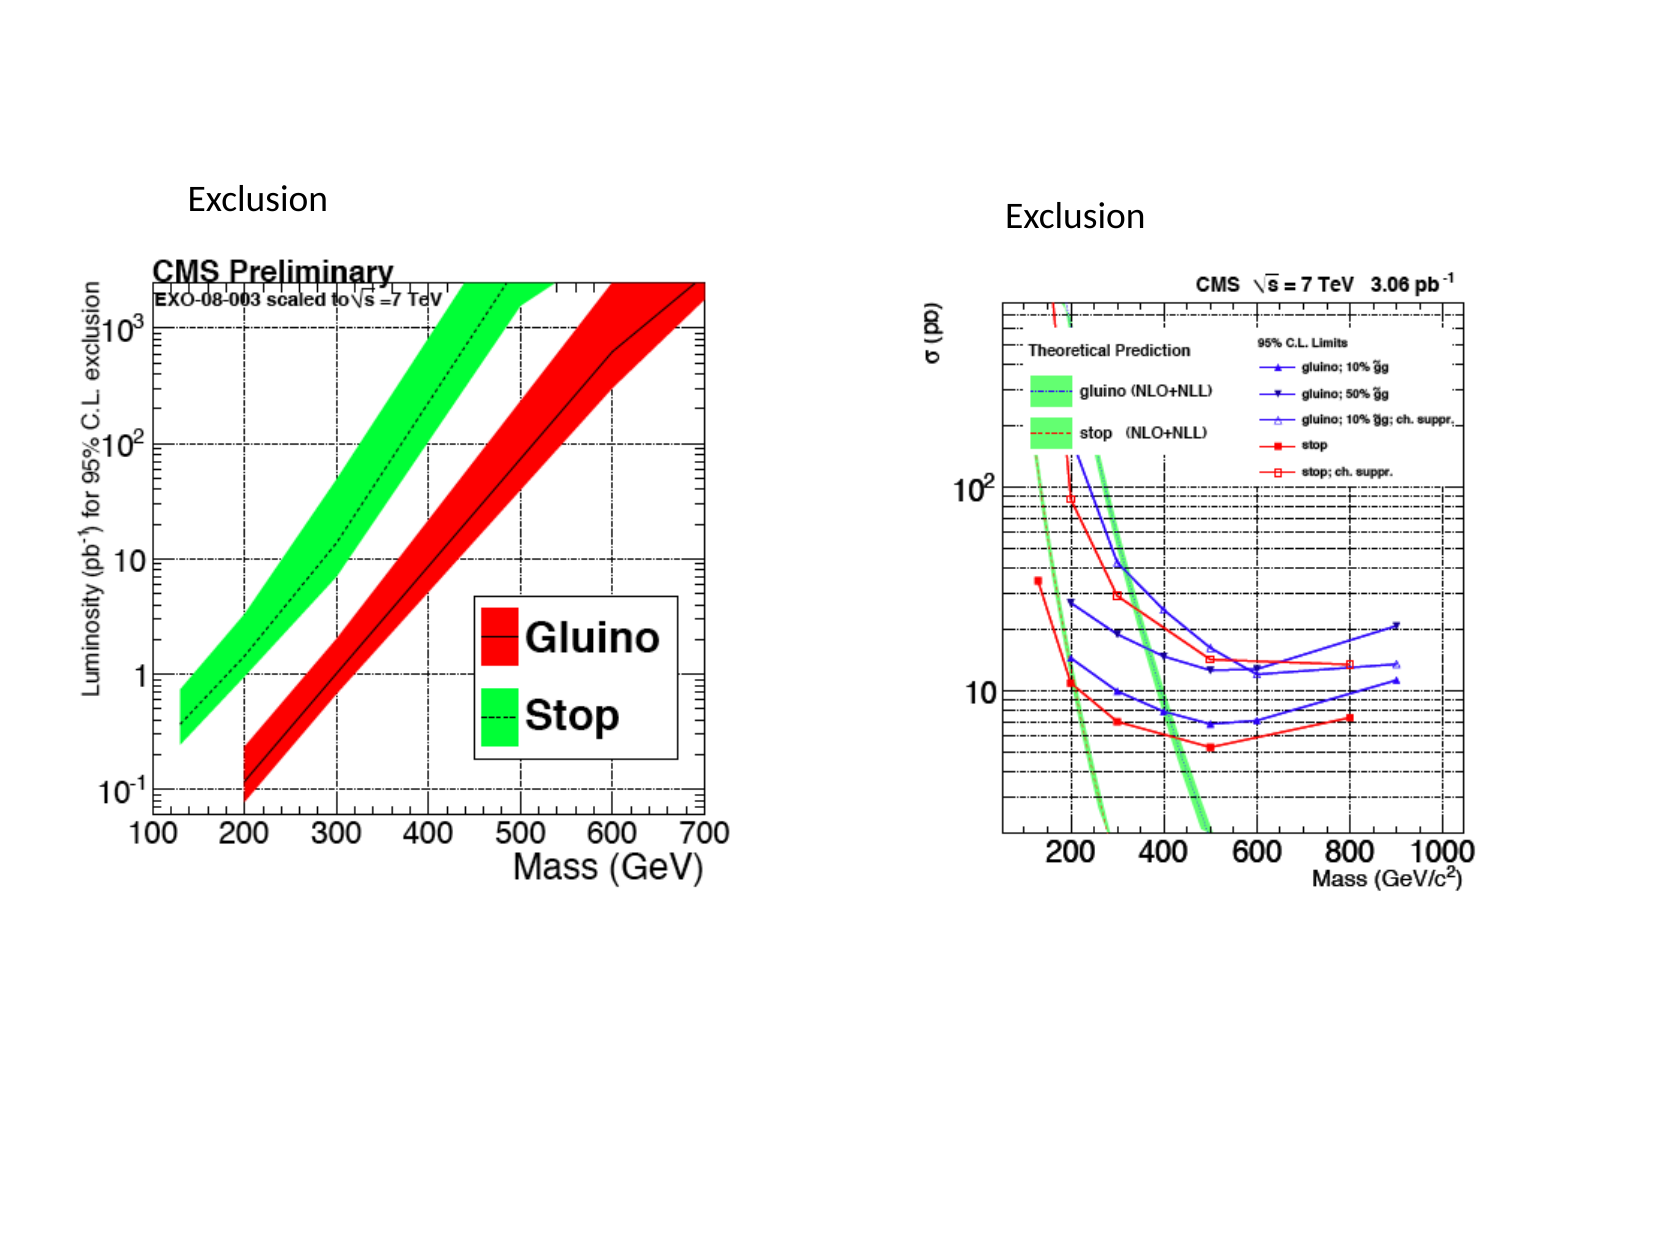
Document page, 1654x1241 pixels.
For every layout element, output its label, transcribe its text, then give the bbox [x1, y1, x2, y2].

picture [890, 250, 1517, 903]
text_box Exclusion [172, 166, 606, 227]
text_box Exclusion [990, 183, 1423, 244]
picture [30, 236, 737, 914]
